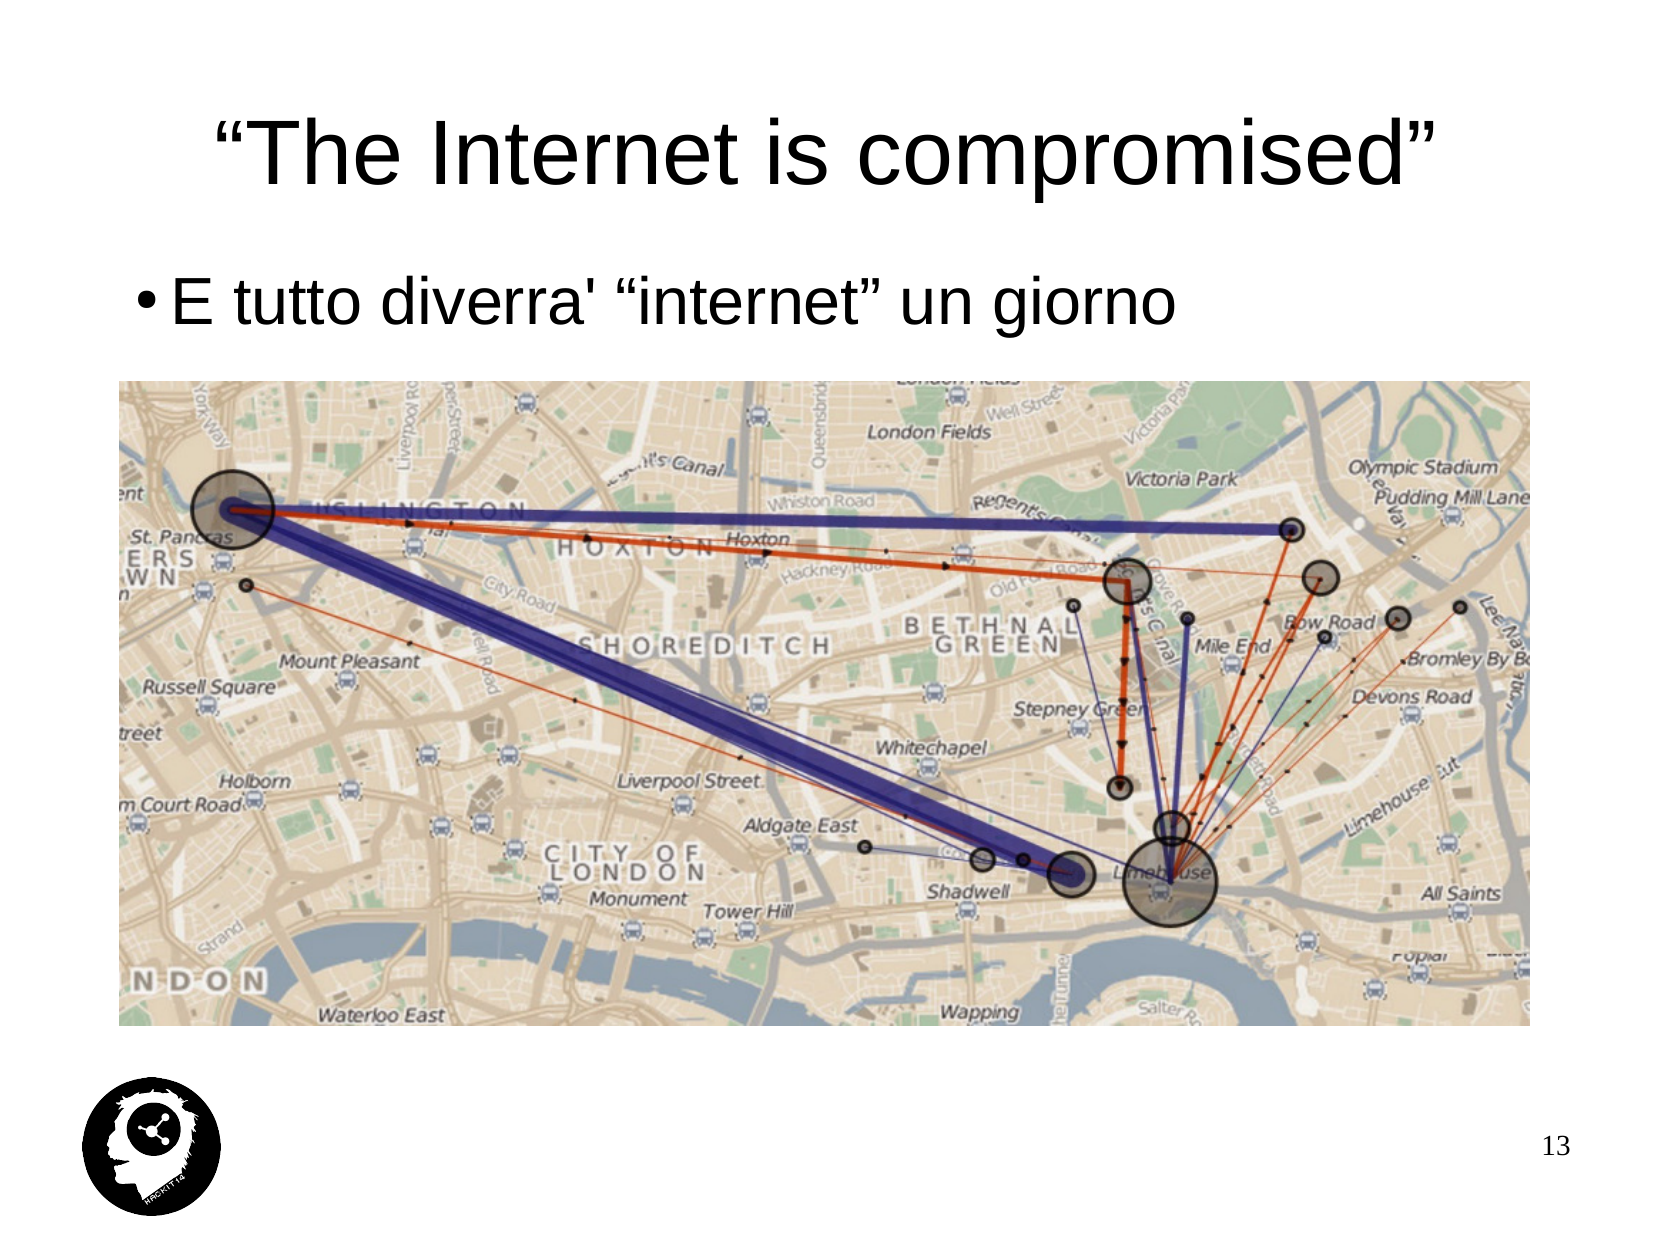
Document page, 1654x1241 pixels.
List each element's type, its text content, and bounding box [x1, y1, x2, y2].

picture [119, 381, 1530, 1026]
picture [82, 1077, 221, 1216]
title “The Internet is compromised” [82, 49, 1571, 257]
text_box E tutto diverra' “internet” un giorno [120, 256, 1531, 421]
